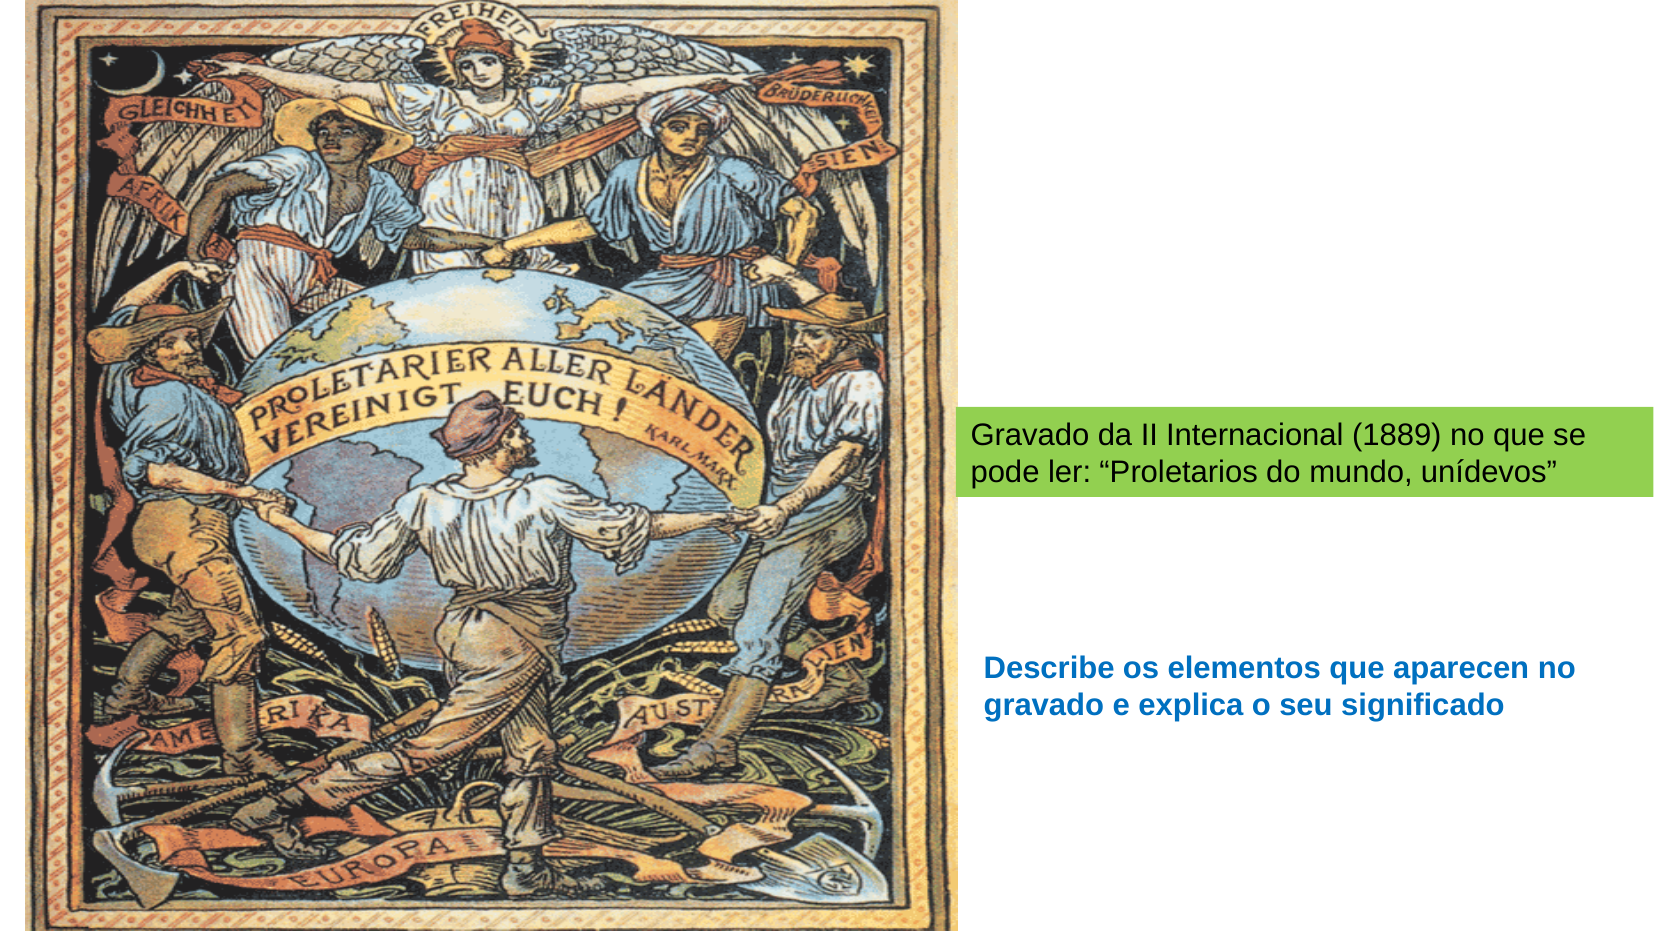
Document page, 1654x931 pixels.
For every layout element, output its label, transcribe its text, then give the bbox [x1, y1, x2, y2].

text_box Describe os elementos que aparecen no gravado e explica o seu significado [968, 639, 1628, 730]
picture [25, 0, 958, 931]
text_box Gravado da II Internacional (1889) no que se pode ler: “Proletarios do mundo, unídevos” [955, 406, 1654, 497]
